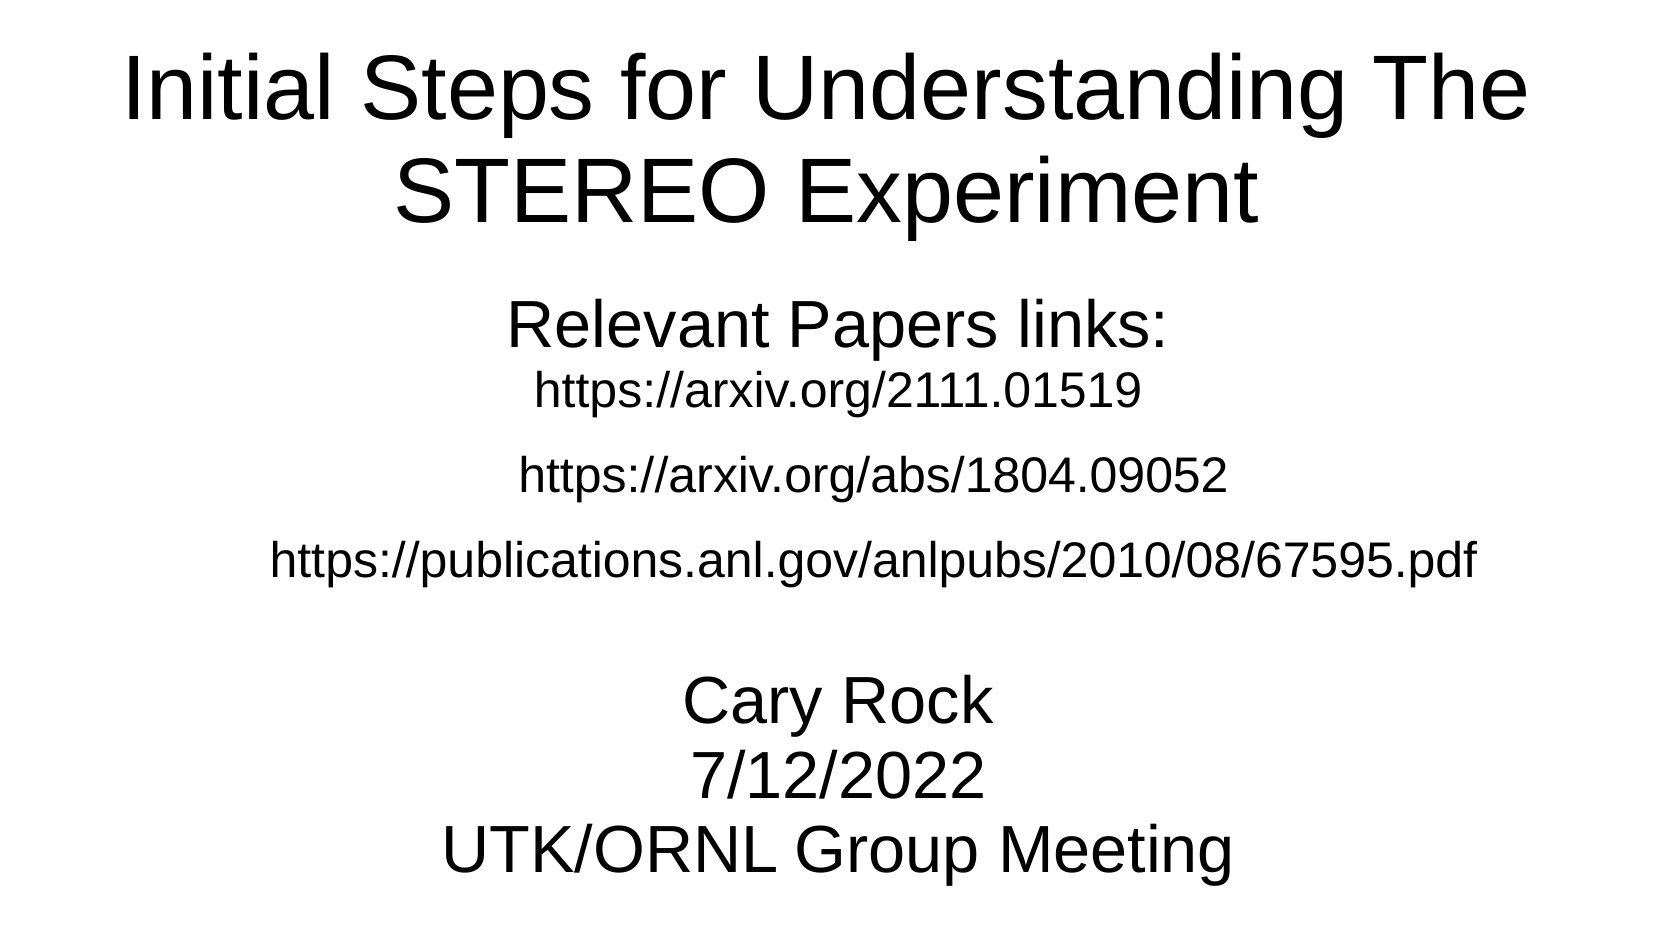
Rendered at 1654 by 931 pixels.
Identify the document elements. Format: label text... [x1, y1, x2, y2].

subtitle Relevant Papers links: https://arxiv.org/2111.01519 https://arxiv.org/abs/1804.09052 https://publications.anl.gov/anlpubs/2010/08/67595.pdf Cary Rock 7/12/2022 UTK/ORNL Group Meeting [169, 287, 1507, 888]
title Initial Steps for Understanding The STEREO Experiment [82, 36, 1571, 242]
